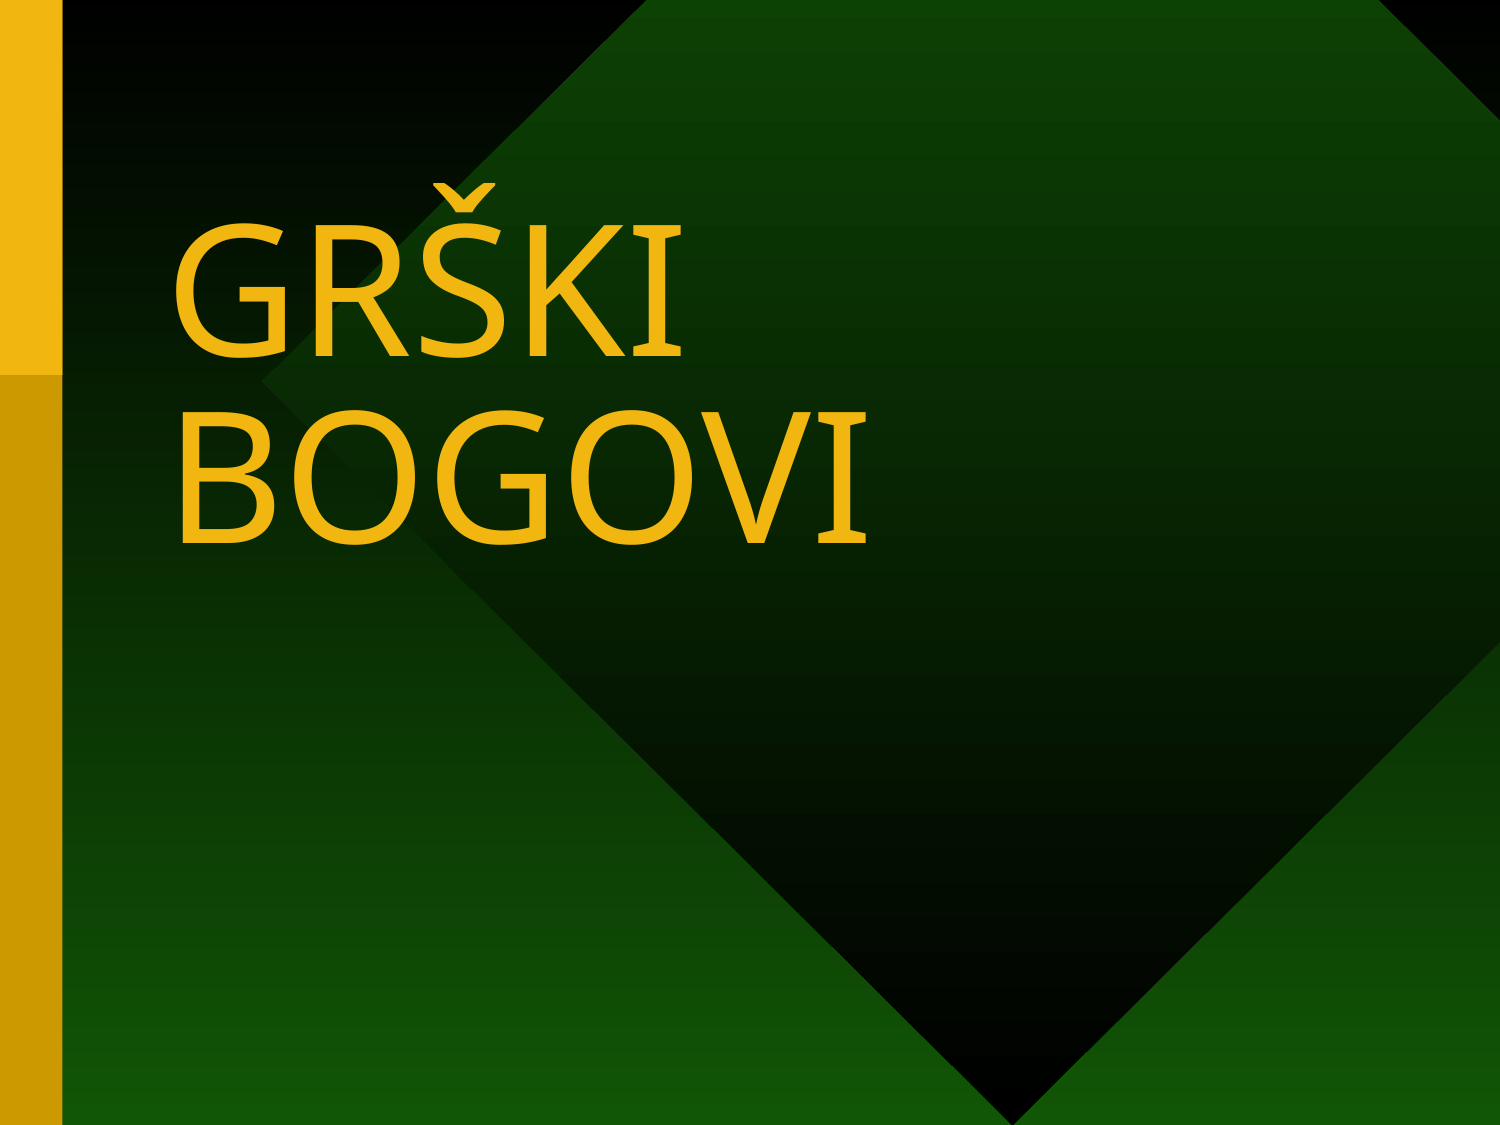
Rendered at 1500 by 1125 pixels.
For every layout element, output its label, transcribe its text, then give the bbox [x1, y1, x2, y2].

title GRŠKI BOGOVI [150, 299, 1425, 488]
